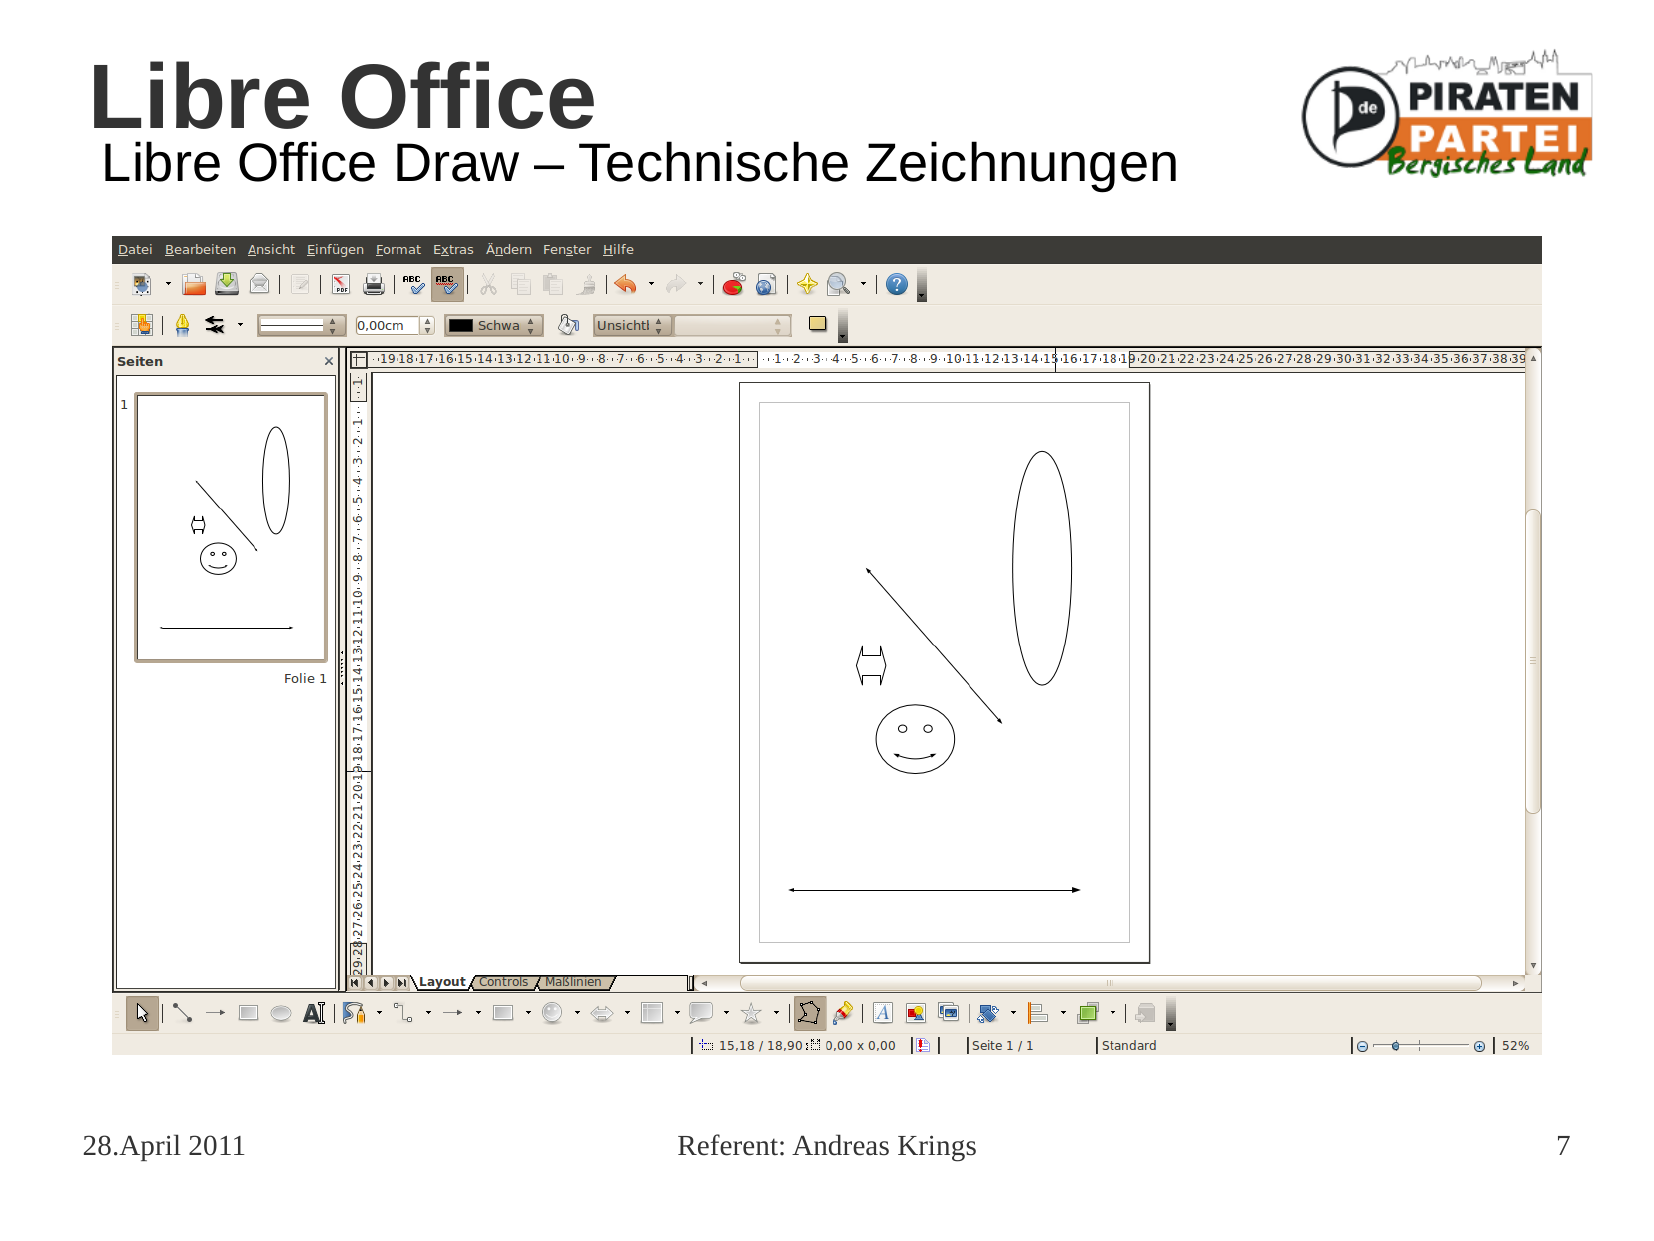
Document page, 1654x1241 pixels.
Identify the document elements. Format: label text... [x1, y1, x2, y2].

title Libre Office Draw – Technische Zeichnungen [82, 118, 1300, 207]
picture [112, 236, 1542, 1055]
picture [1299, 48, 1595, 178]
